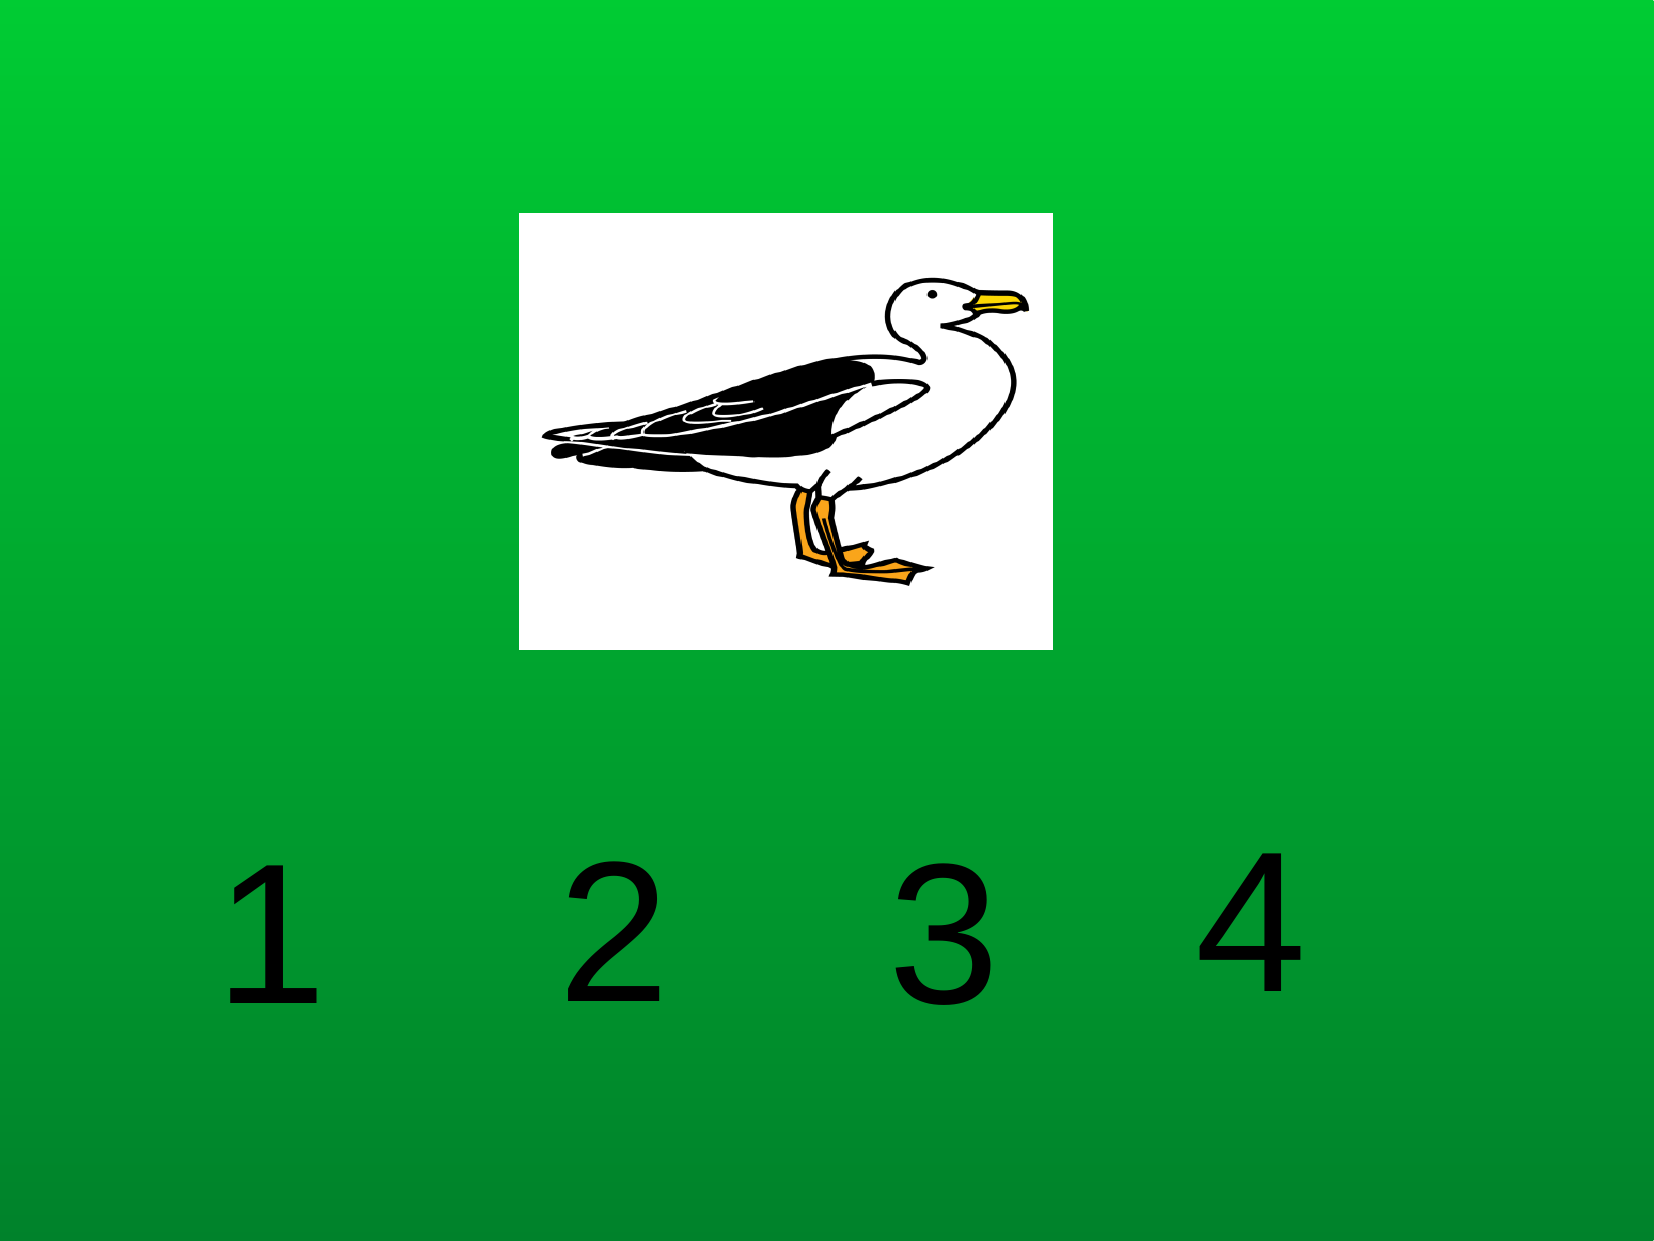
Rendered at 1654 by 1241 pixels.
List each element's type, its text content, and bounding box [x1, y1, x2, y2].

picture [519, 213, 1053, 650]
text_box 4 [1181, 803, 1418, 1042]
text_box 2 [543, 812, 780, 1052]
text_box 1 [200, 814, 438, 1054]
text_box 3 [874, 814, 1111, 1054]
